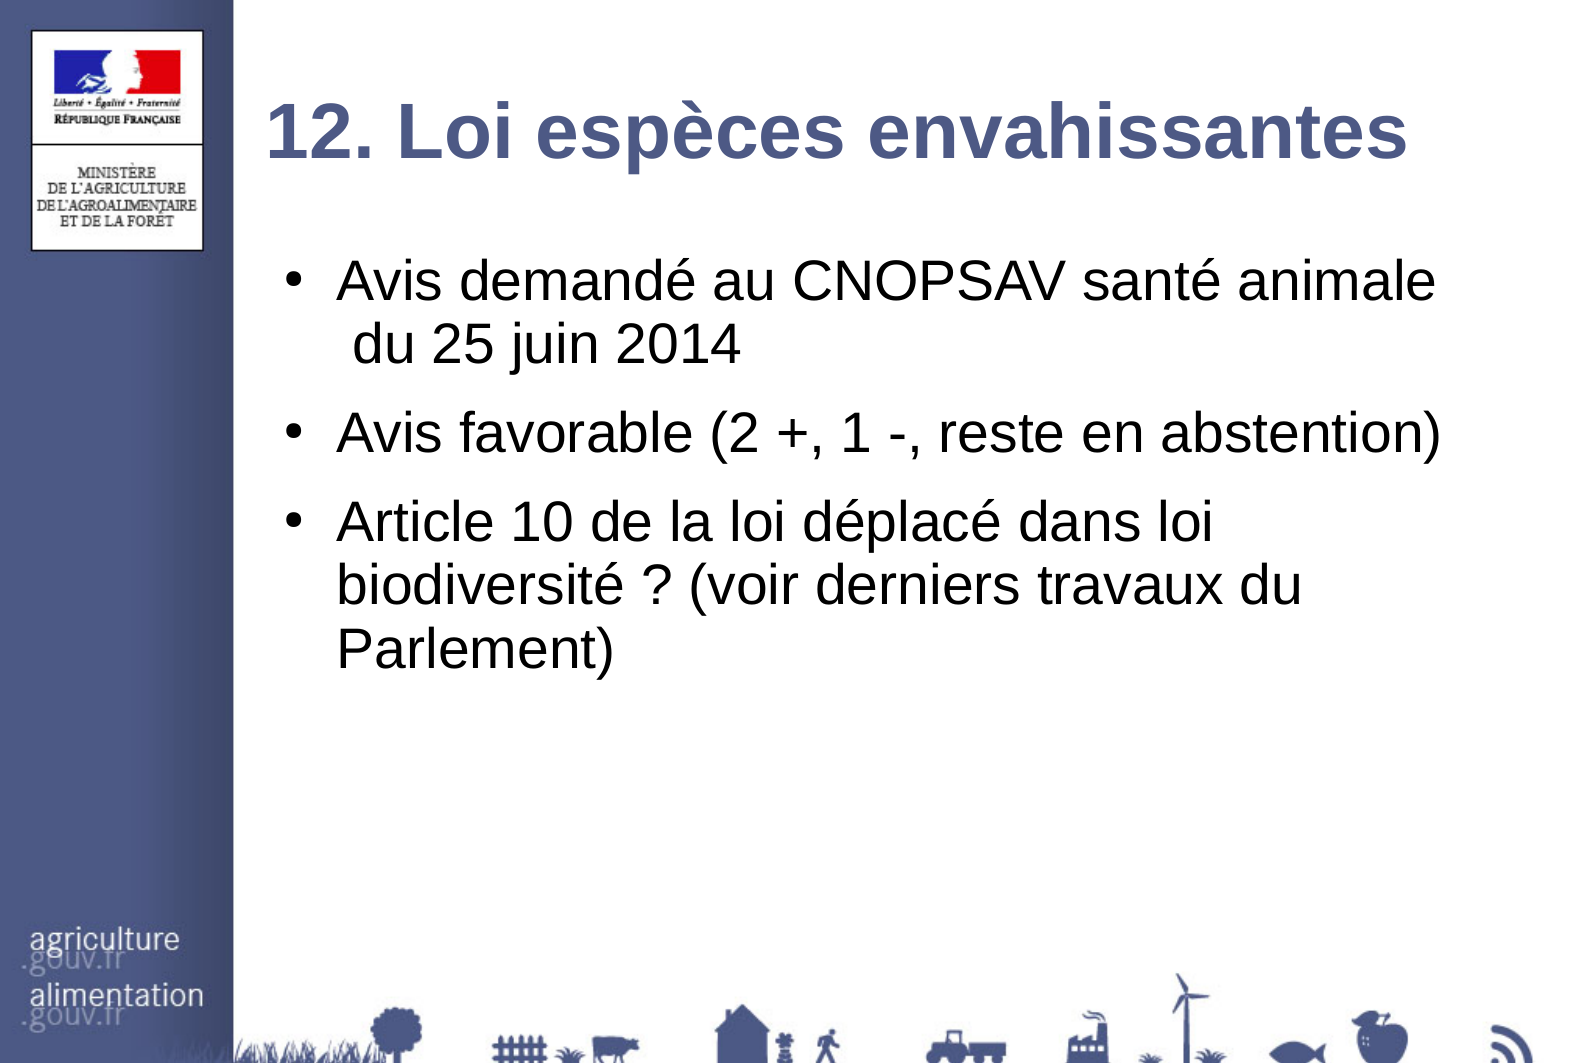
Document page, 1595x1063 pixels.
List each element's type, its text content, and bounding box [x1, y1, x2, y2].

title 12. Loi espèces envahissantes [265, 49, 1536, 213]
picture [0, 0, 1595, 1063]
list Avis demandé au CNOPSAV santé animale du 25 juin 2014 Avis favorable (2 +, 1 -, reste en abstention) Article 10 de la loi déplacé dans loi biodiversité ? (voir derniers travaux du Parlement) [265, 248, 1536, 936]
